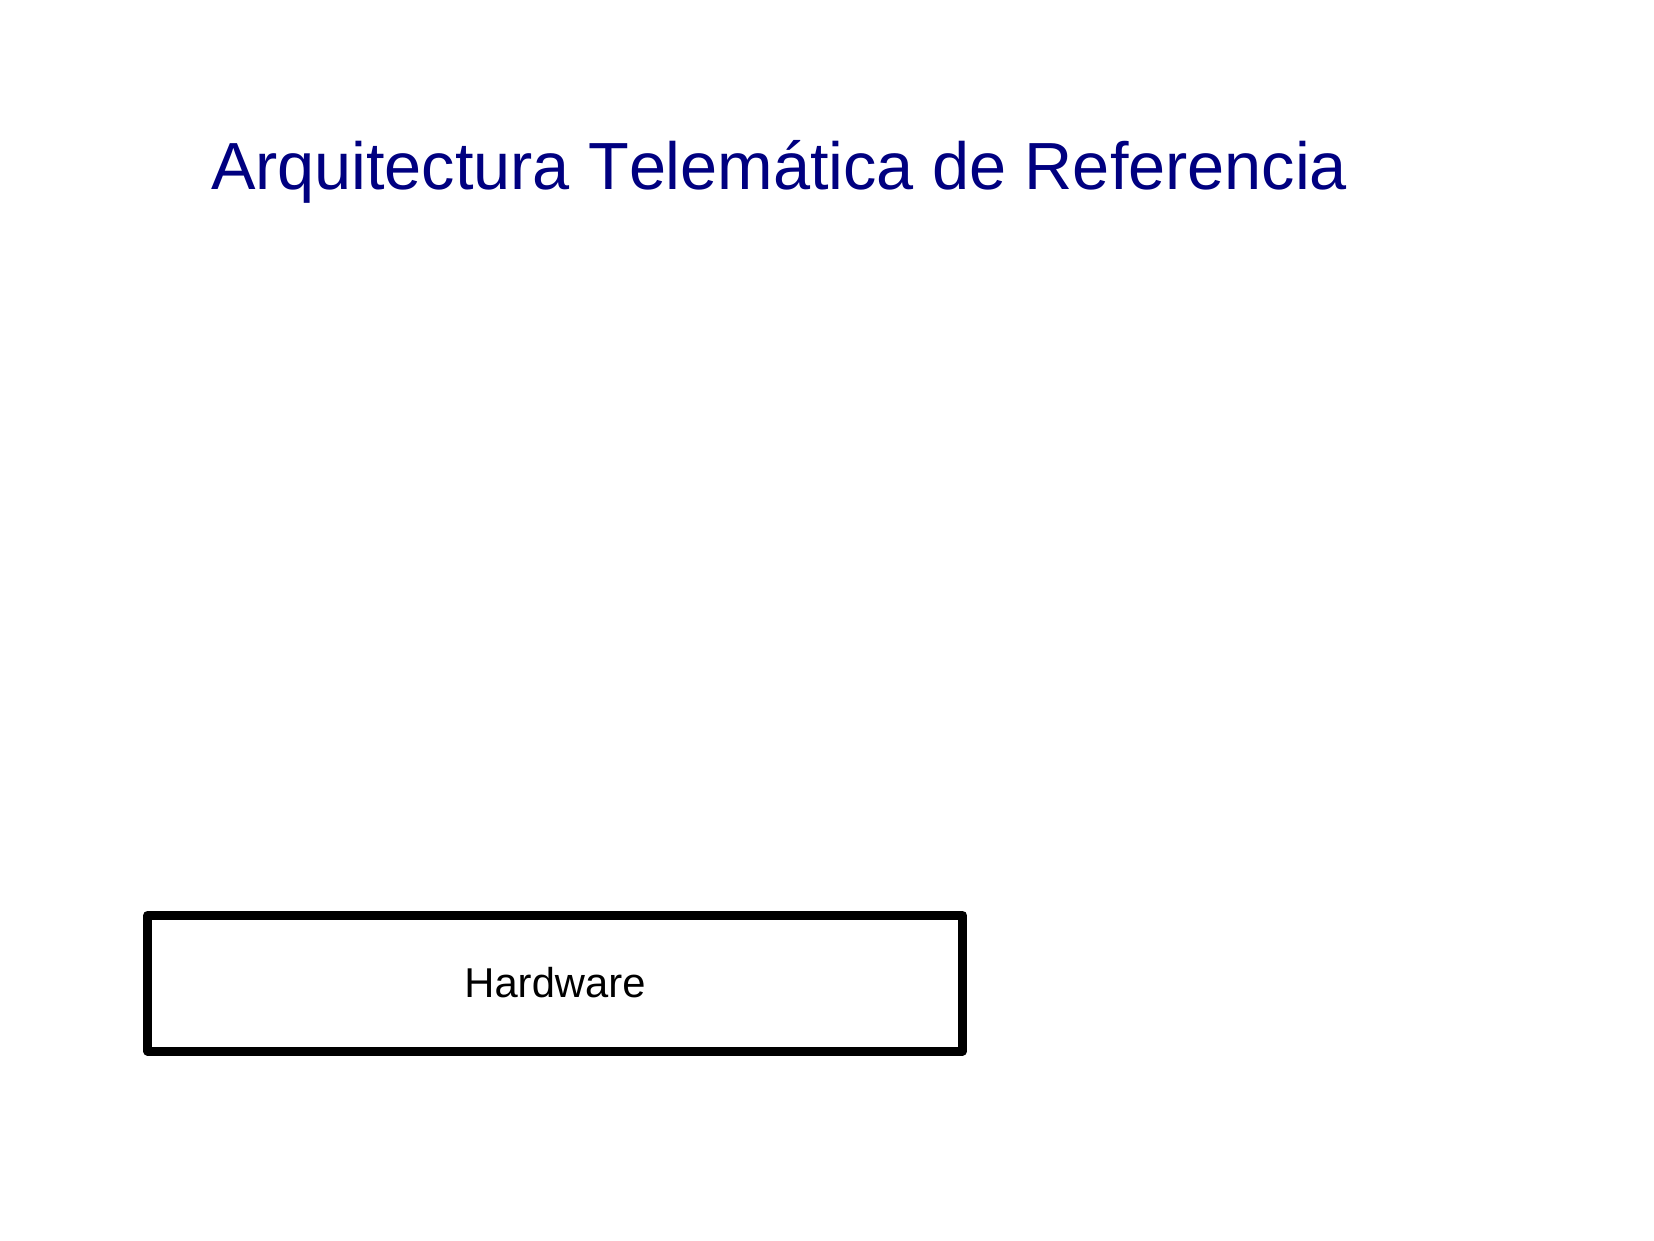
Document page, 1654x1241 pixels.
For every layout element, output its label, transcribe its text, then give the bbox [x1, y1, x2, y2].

title Arquitectura Telemática de Referencia [35, 102, 1524, 231]
text_box Hardware [147, 915, 963, 1052]
